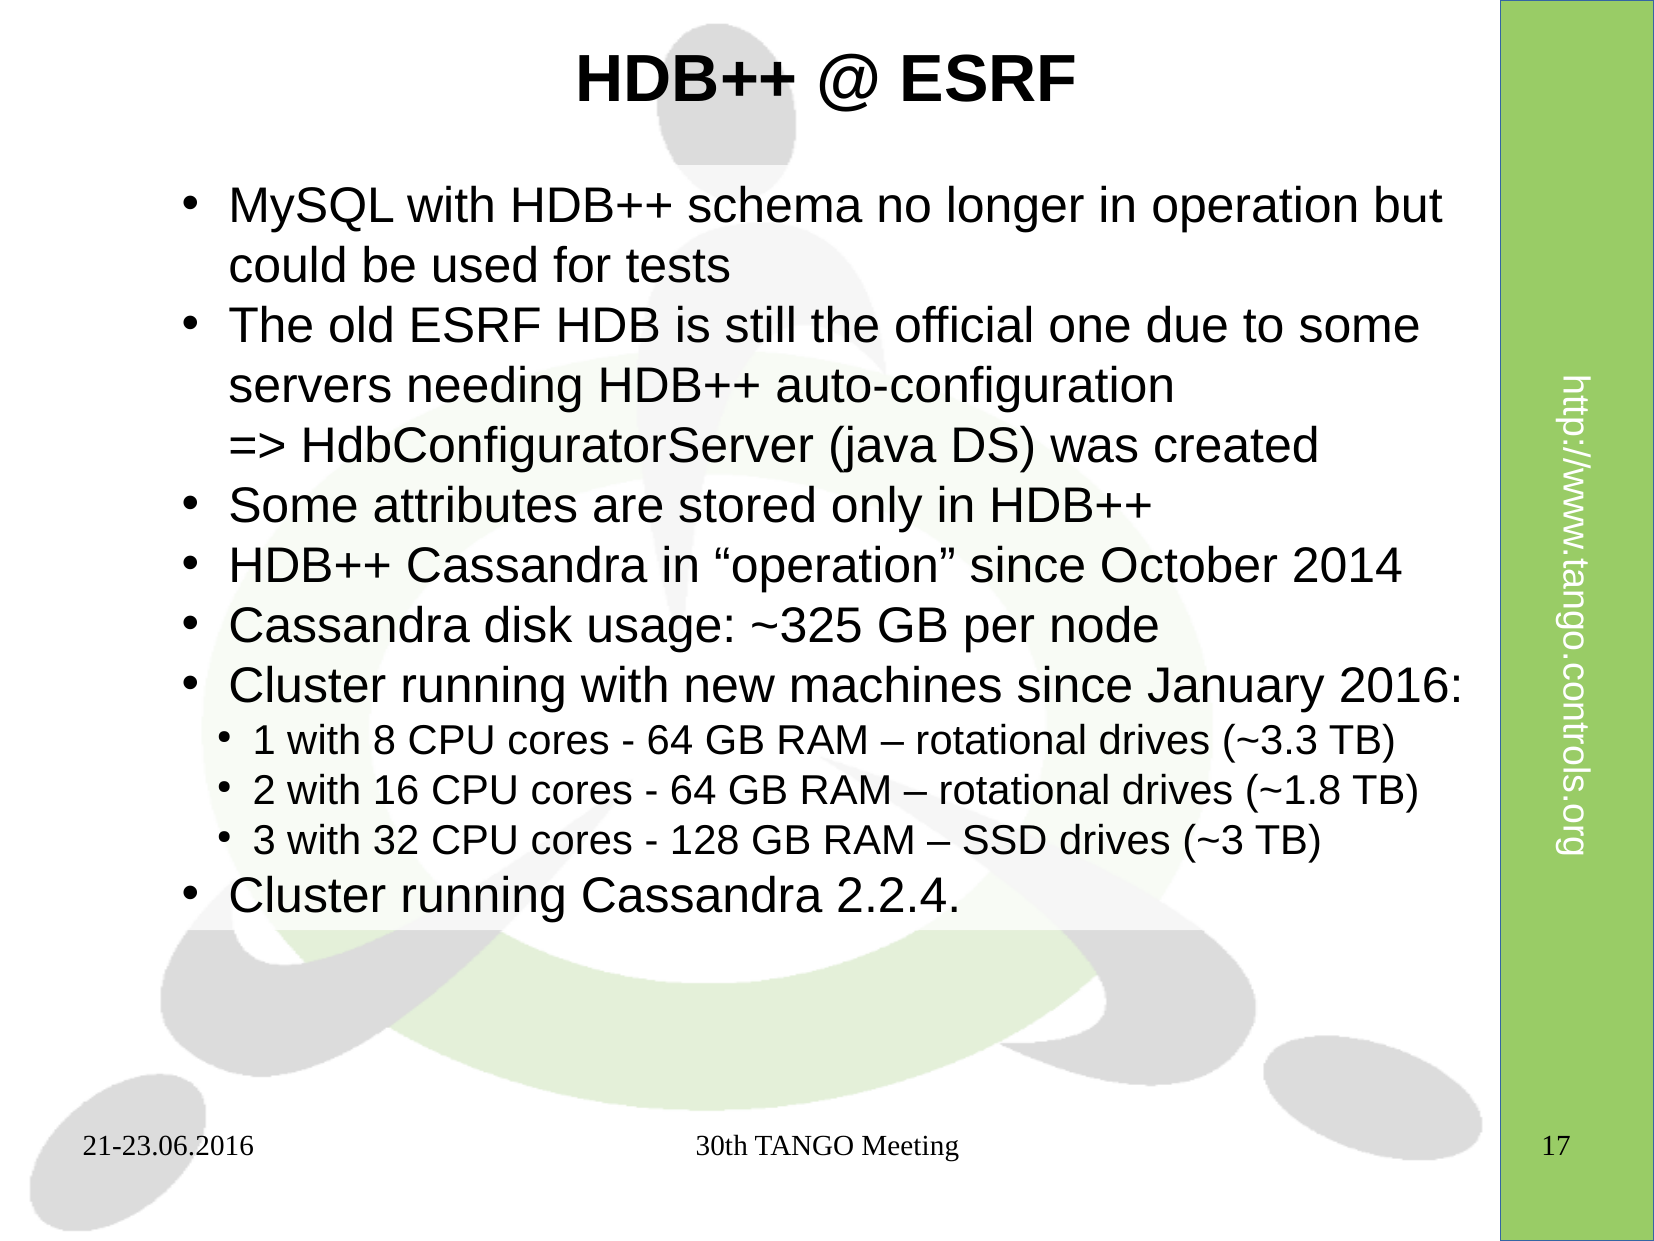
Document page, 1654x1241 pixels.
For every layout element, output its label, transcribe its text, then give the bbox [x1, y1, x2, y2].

text_box MySQL with HDB++ schema no longer in operation but could be used for tests The old ESRF HDB is still the official one due to some servers needing HDB++ auto-configuration => HdbConfiguratorServer (java DS) was created Some attributes are stored only in HDB++ HDB++ Cassandra in “operation” since October 2014 Cassandra disk usage: ~325 GB per node Cluster running with new machines since January 2016: 1 with 8 CPU cores - 64 GB RAM – rotational drives (~3.3 TB) 2 with 16 CPU cores - 64 GB RAM – rotational drives (~1.8 TB) 3 with 32 CPU cores - 128 GB RAM – SSD drives (~3 TB) Cluster running Cassandra 2.2.4. [166, 165, 1487, 931]
picture [0, 1, 1500, 1241]
text_box HDB++ @ ESRF [339, 33, 1315, 123]
